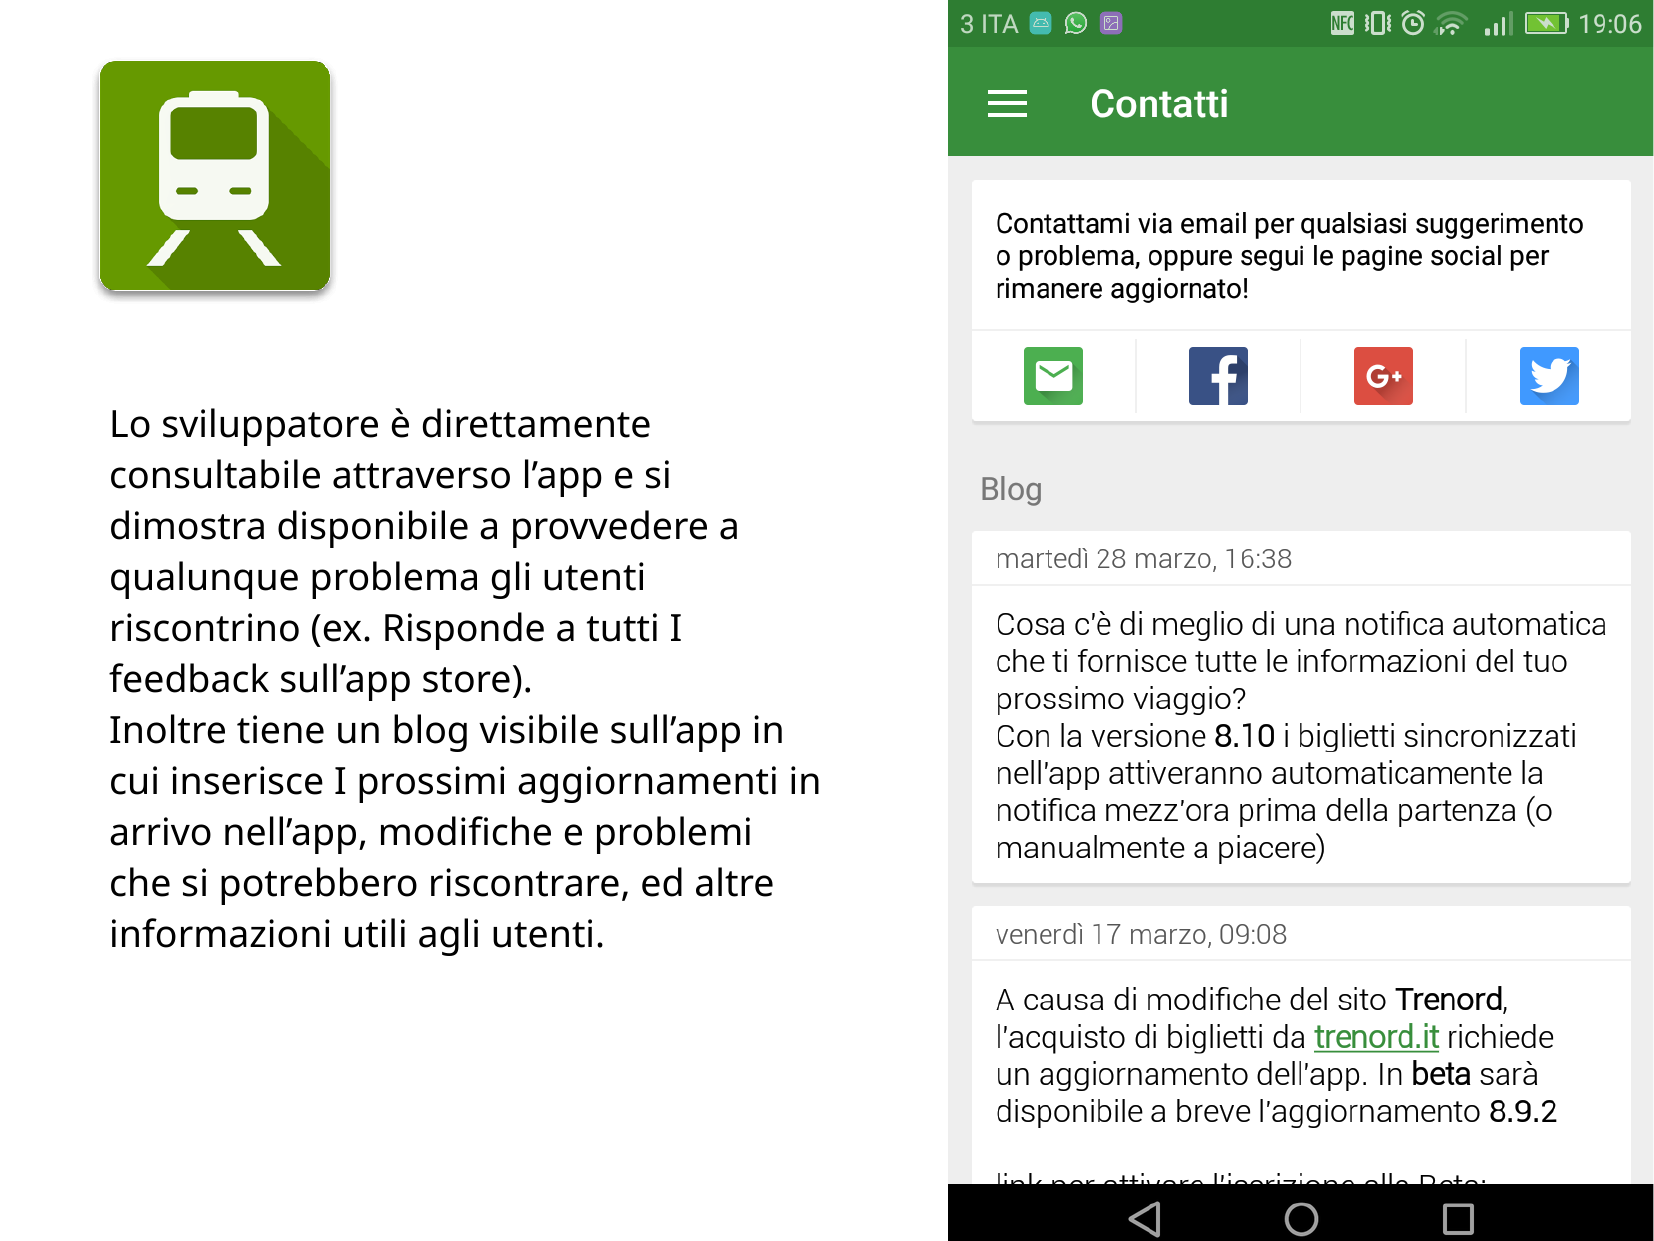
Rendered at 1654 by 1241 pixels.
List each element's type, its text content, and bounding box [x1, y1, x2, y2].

picture [948, 0, 1654, 1241]
picture [85, 50, 343, 308]
text_box Lo sviluppatore è direttamente consultabile attraverso l’app e si dimostra disponibile a provvedere a qualunque problema gli utenti riscontrino (ex. Risponde a tutti I feedback sull’app store). Inoltre tiene un blog visibile sull’app in cui inserisce I prossimi aggiornamenti in arrivo nell’app, modifiche e problemi che si potrebbero riscontrare, ed altre informazioni utili agli utenti. [94, 389, 839, 903]
